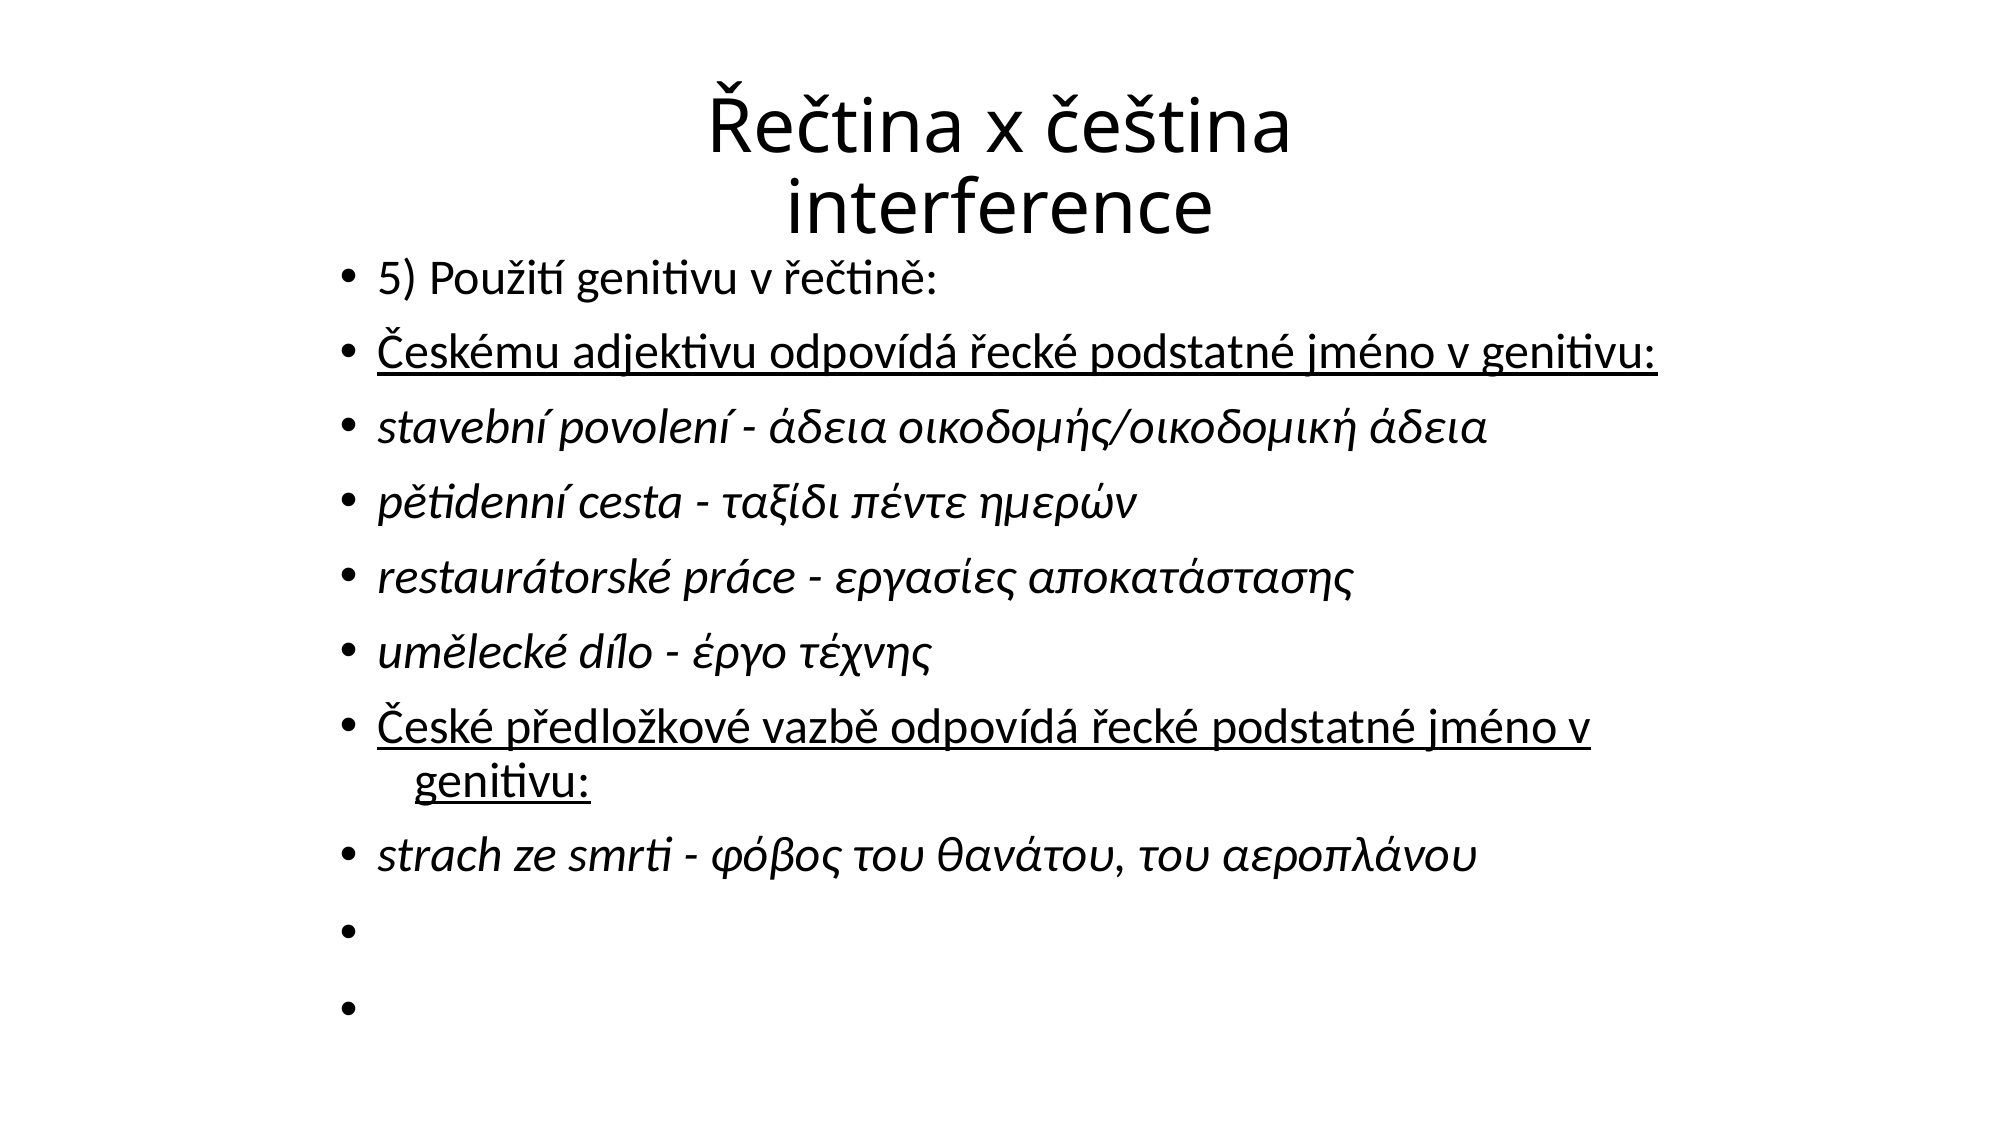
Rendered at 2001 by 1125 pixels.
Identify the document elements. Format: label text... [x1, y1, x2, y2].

list 5) Použití genitivu v řečtině: Českému adjektivu odpovídá řecké podstatné jméno v genitivu: stavební povolení - άδεια οικοδομής/οικοδομική άδεια pětidenní cesta - ταξίδι πέντε ημερών restaurátorské práce - εργασίες αποκατάστασης umělecké dílo - έργο τέχνης České předložkové vazbě odpovídá řecké podstatné jméno v genitivu: strach ze smrti - φόβος του θανάτου, του αεροπλάνου [324, 243, 1674, 1004]
title Řečtina x čeština interference [137, 59, 1863, 278]
